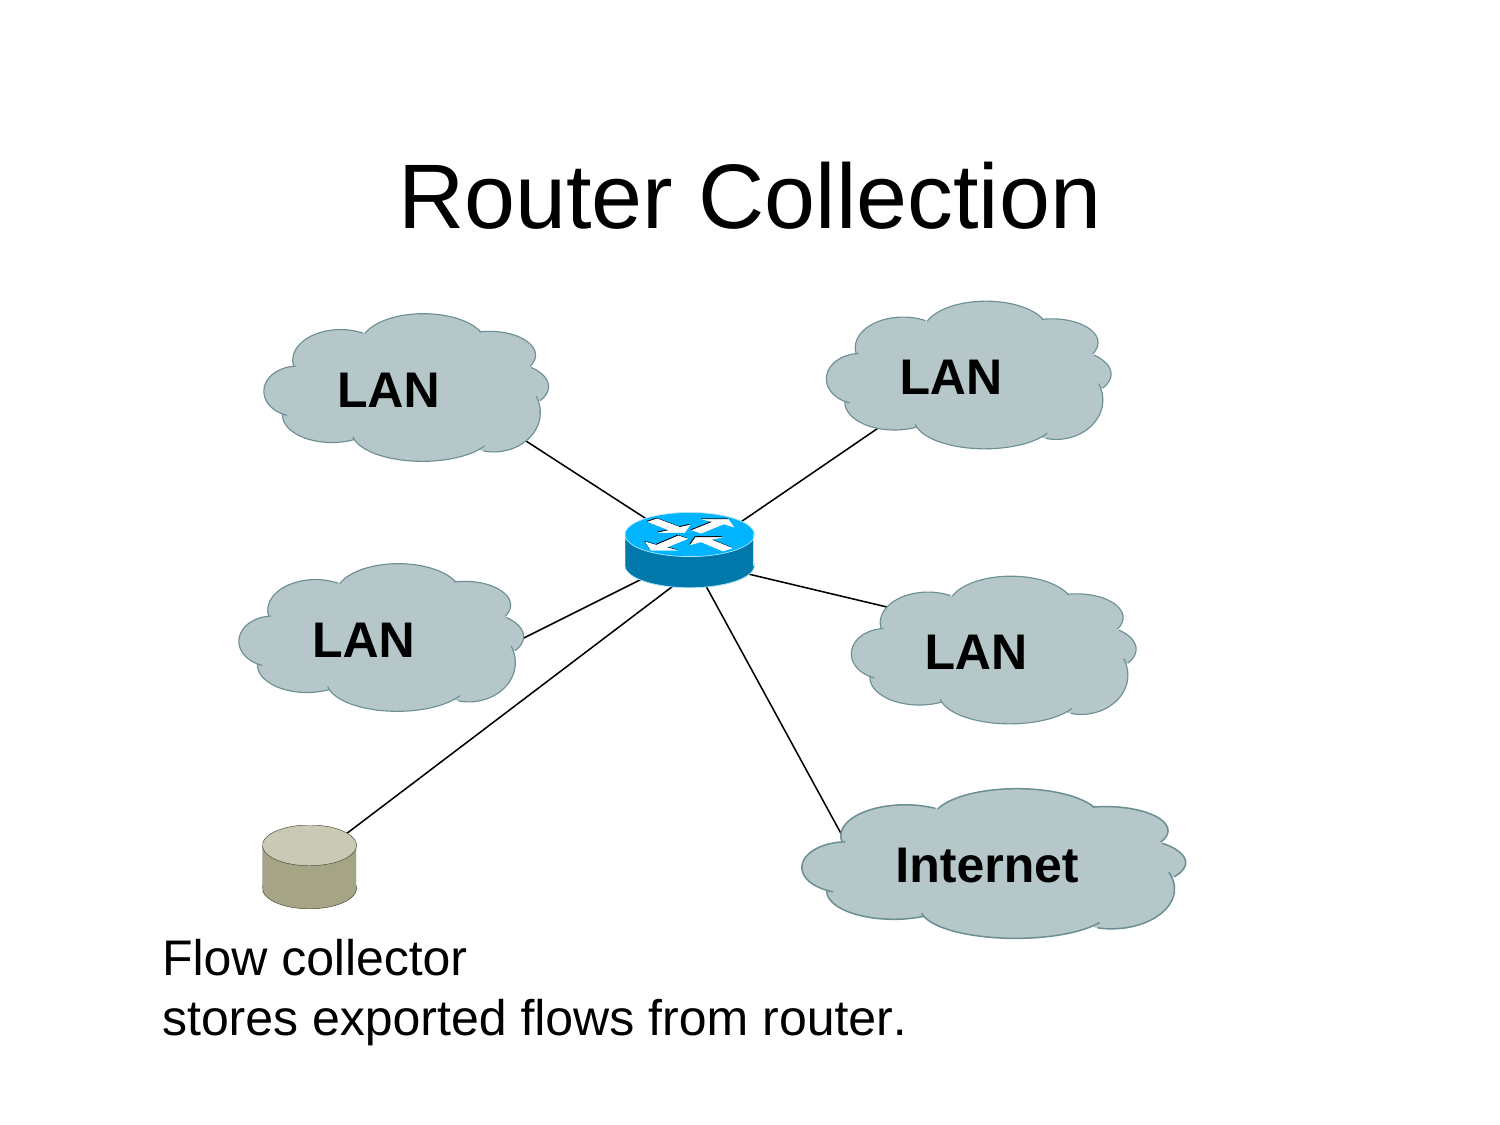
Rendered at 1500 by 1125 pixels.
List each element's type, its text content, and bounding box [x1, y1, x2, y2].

picture [699, 512, 755, 588]
picture [825, 299, 1113, 451]
picture [800, 787, 1188, 940]
text_box LAN [884, 337, 1077, 413]
picture [650, 519, 688, 532]
picture [509, 700, 526, 713]
title Router Collection [112, 99, 1388, 288]
picture [237, 562, 526, 713]
text_box Internet [880, 825, 1140, 928]
picture [647, 536, 685, 550]
picture [262, 312, 550, 463]
picture [692, 537, 729, 550]
picture [262, 825, 357, 909]
picture [694, 520, 732, 532]
picture [624, 512, 681, 588]
text_box LAN [297, 600, 490, 676]
text_box LAN [322, 350, 515, 426]
text_box Flow collector stores exported flows from router. [147, 919, 923, 1054]
text_box LAN [909, 612, 1102, 688]
picture [849, 575, 1138, 726]
